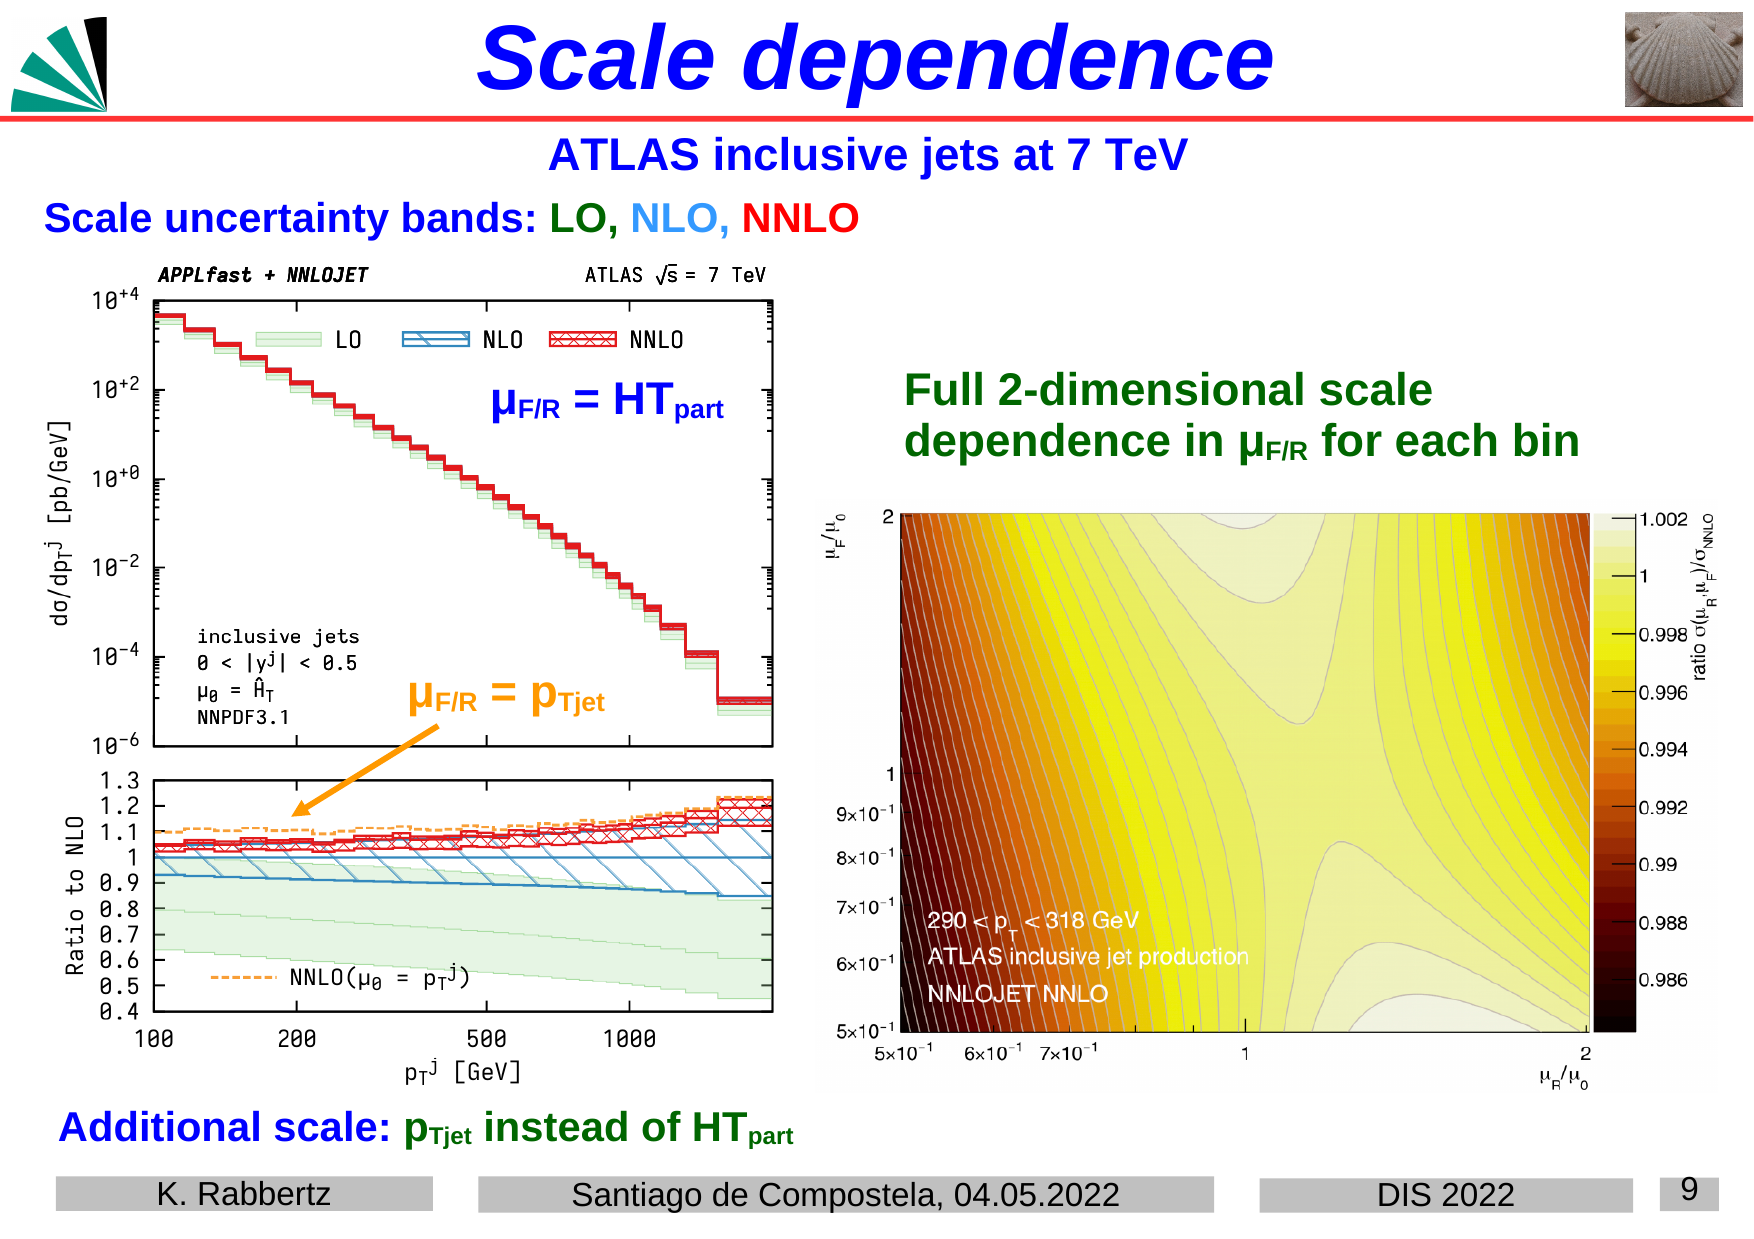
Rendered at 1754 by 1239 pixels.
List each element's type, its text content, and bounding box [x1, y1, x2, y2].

text_box Additional scale: pTjet instead of HTpart [46, 1097, 888, 1157]
text_box μF/R = HTpart [478, 367, 736, 431]
text_box Full 2-dimensional scale dependence in μF/R for each bin [891, 358, 1593, 473]
picture [33, 249, 801, 1097]
text_box μF/R = pTjet [395, 660, 653, 724]
picture [11, 17, 107, 113]
text_box Scale uncertainty bands: LO, NLO, NNLO [31, 188, 873, 247]
title Scale dependence [124, 0, 1630, 116]
picture [1630, 12, 1743, 107]
picture [815, 491, 1726, 1096]
text_box ATLAS inclusive jets at 7 TeV [535, 123, 1218, 187]
